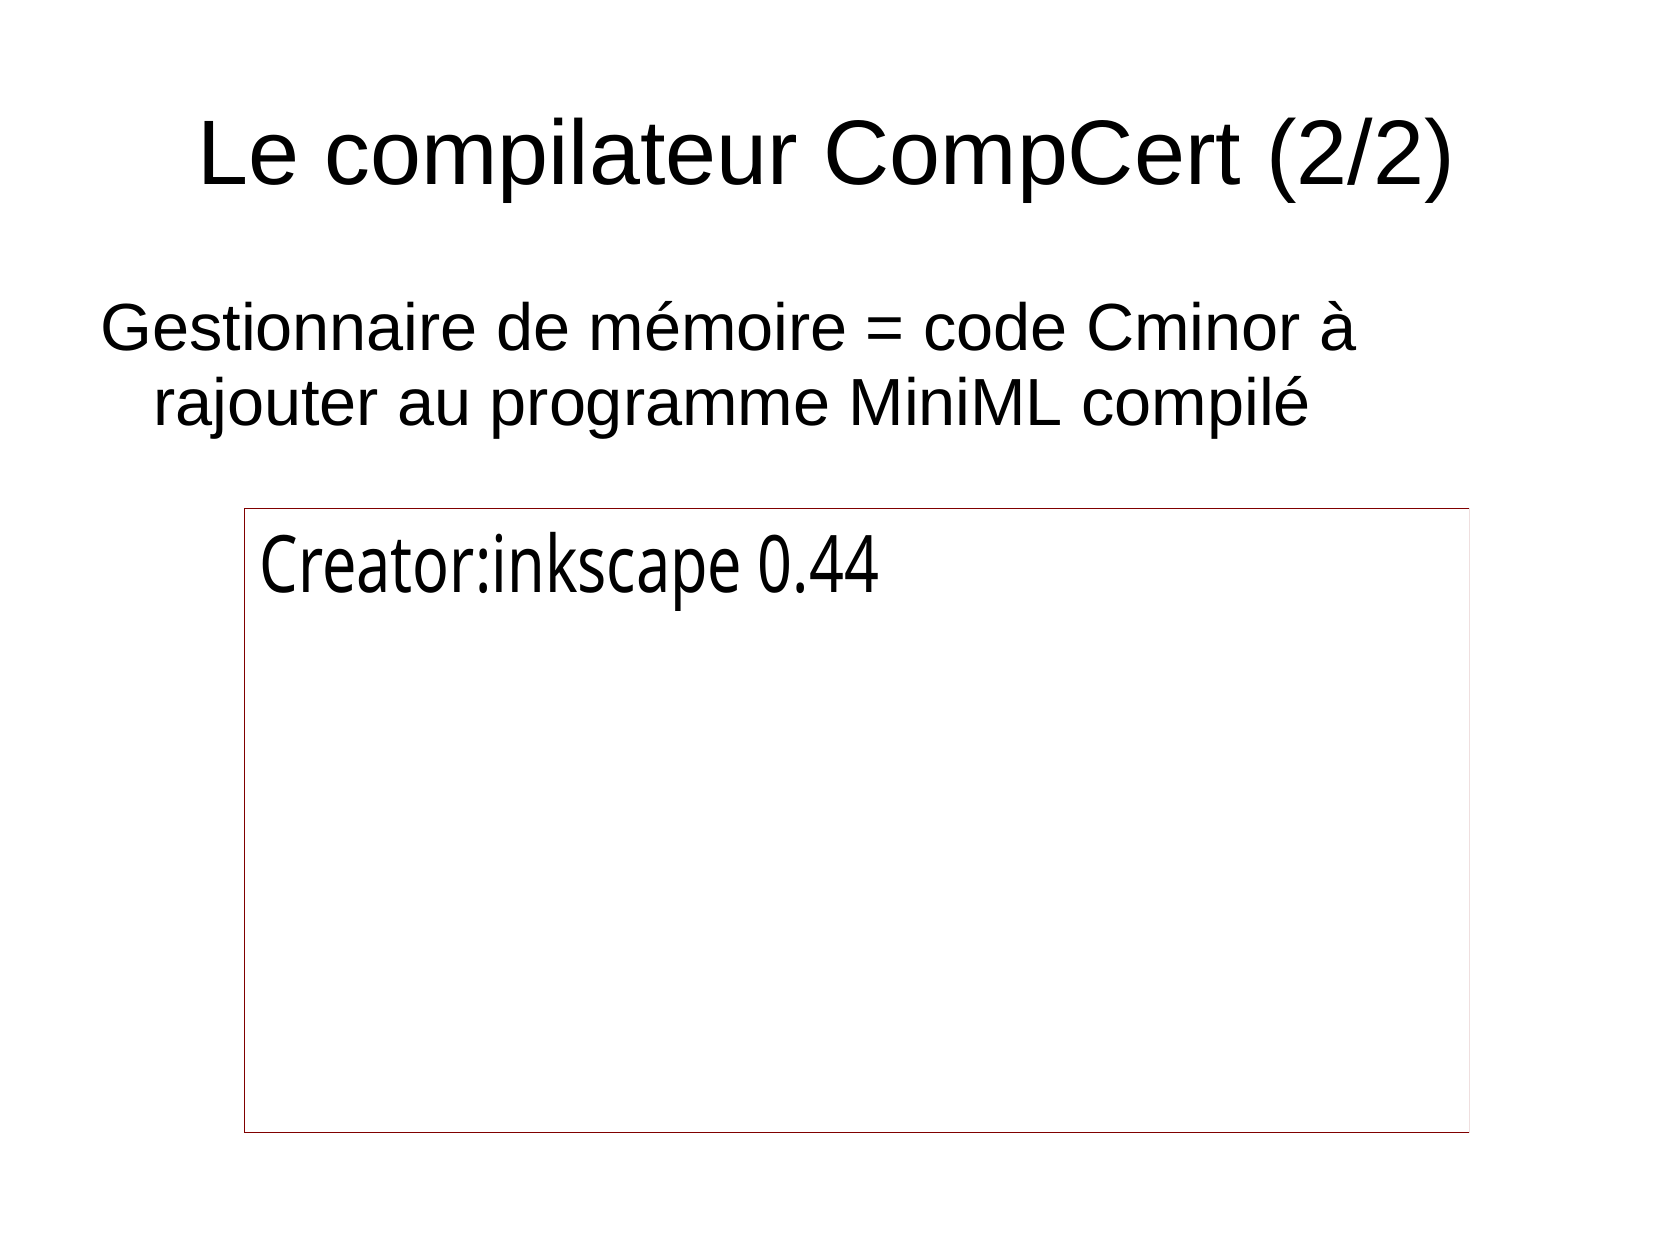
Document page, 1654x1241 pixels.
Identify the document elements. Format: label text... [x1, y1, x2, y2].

picture [240, 503, 1470, 1133]
title Le compilateur CompCert (2/2) [82, 56, 1571, 250]
list Gestionnaire de mémoire = code Cminor à rajouter au programme MiniML compilé [82, 290, 1571, 1094]
